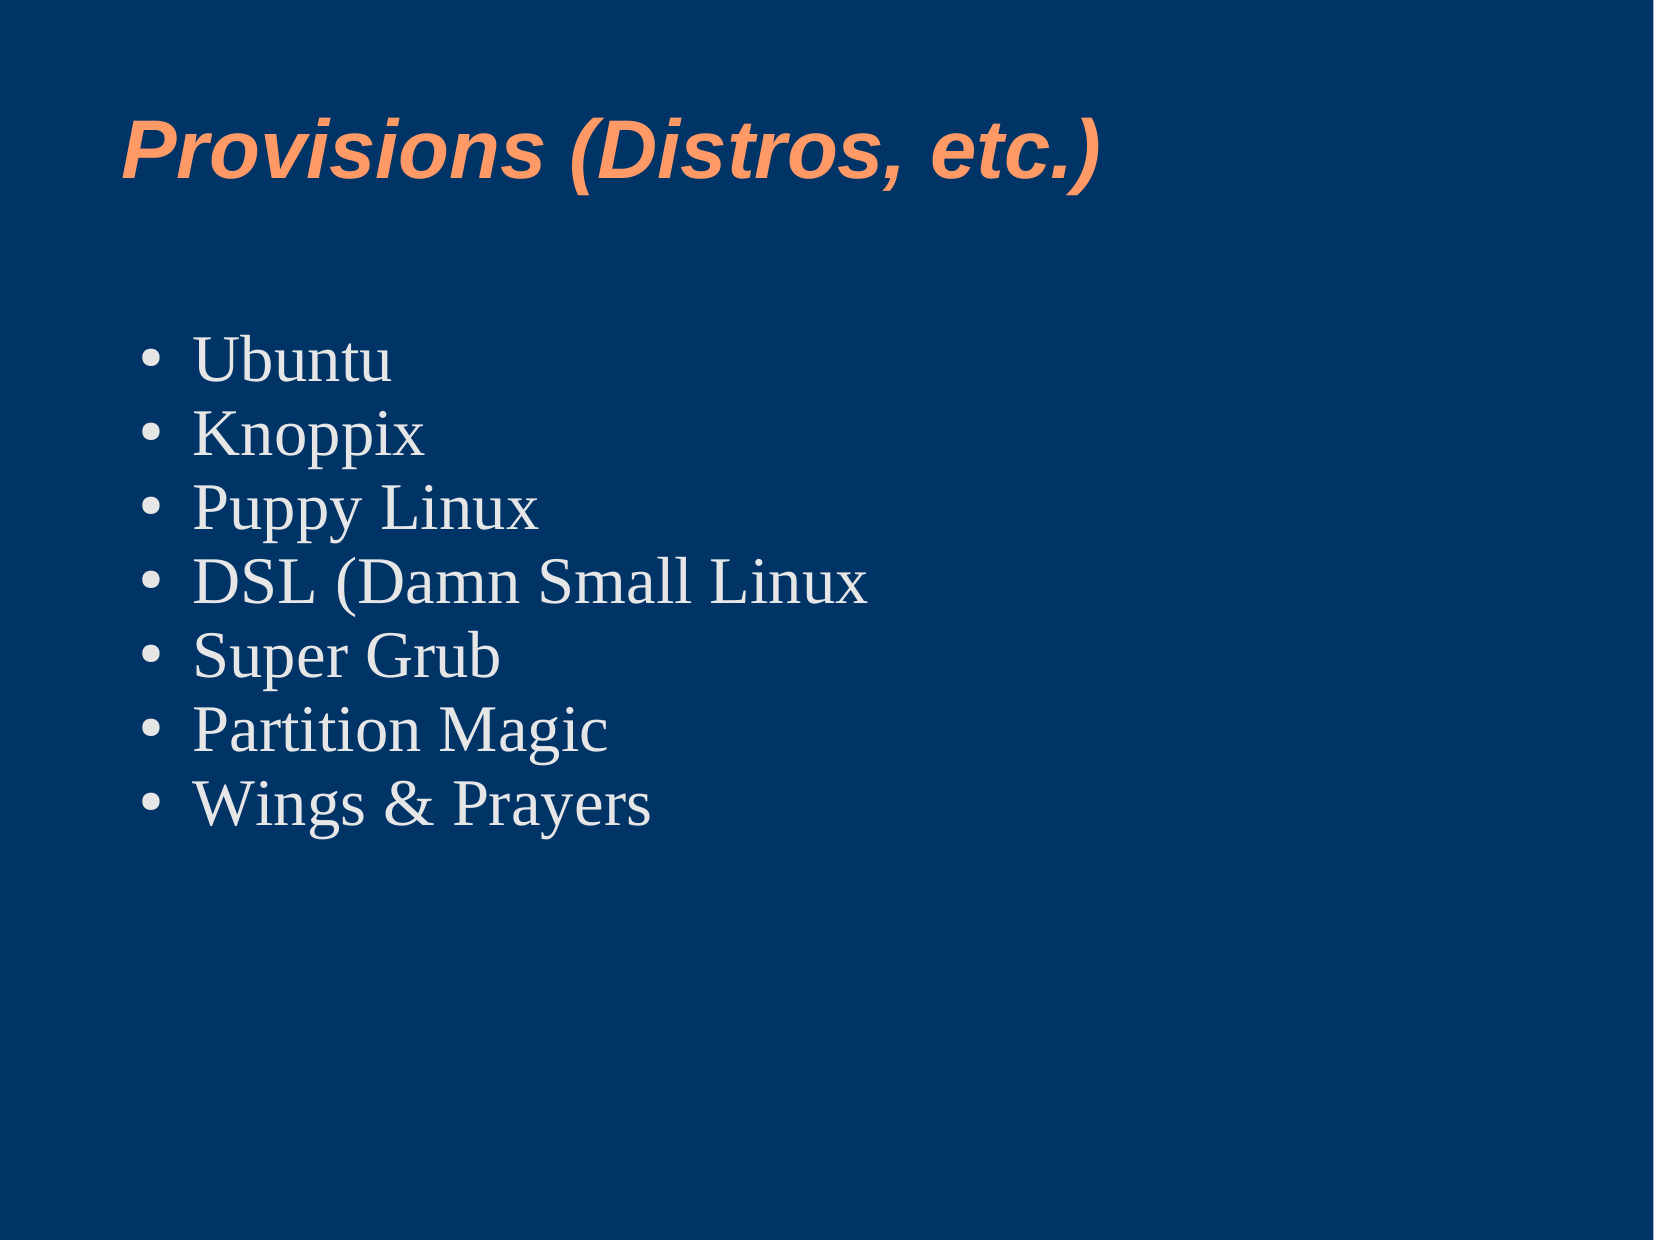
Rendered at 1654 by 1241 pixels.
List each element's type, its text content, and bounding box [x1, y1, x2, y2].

title Provisions (Distros, etc.) [121, 53, 1534, 247]
list Ubuntu Knoppix Puppy Linux DSL (Damn Small Linux Super Grub Partition Magic Wings & Prayers [121, 322, 1561, 1118]
